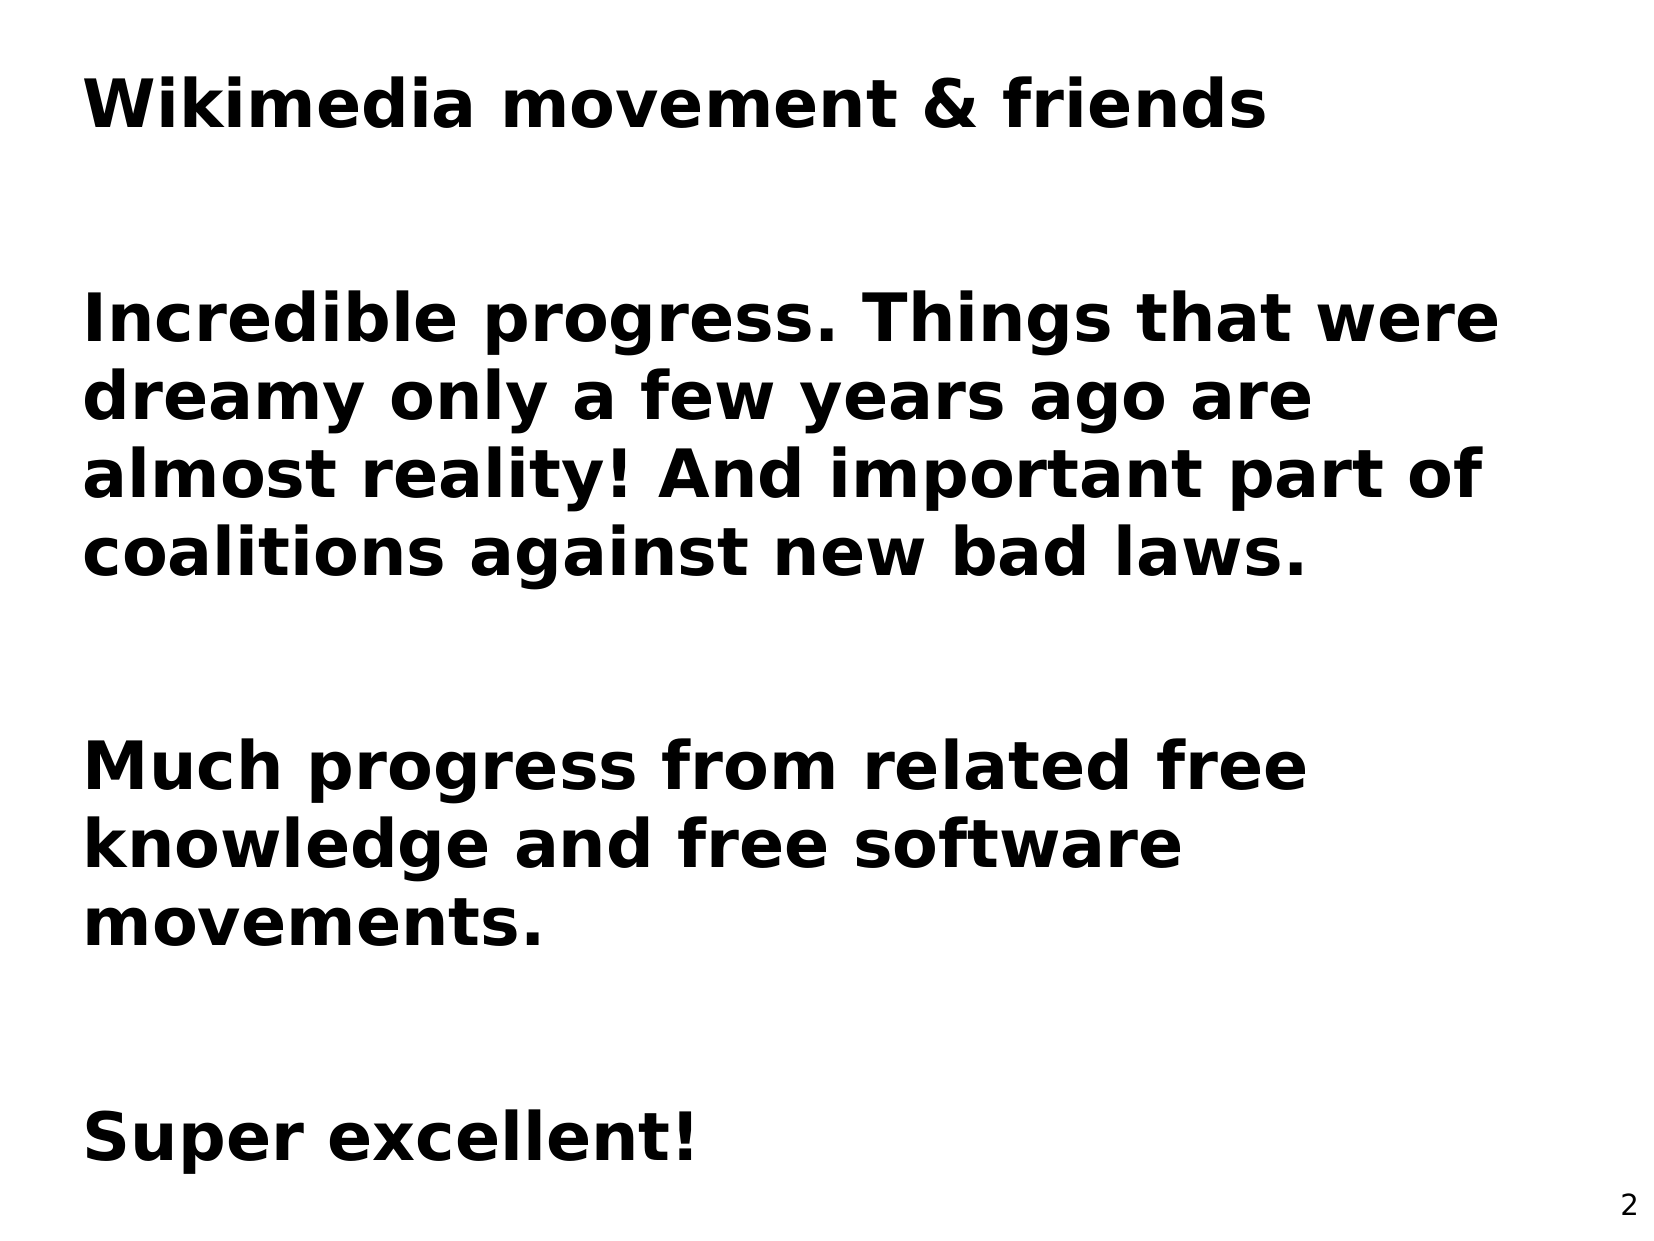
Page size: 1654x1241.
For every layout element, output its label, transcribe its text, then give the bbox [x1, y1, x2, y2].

list Wikimedia movement & friends Incredible progress. Things that were dreamy only a few years ago are almost reality! And important part of coalitions against new bad laws. Much progress from related free knowledge and free software movements. Super excellent! [82, 65, 1571, 1176]
